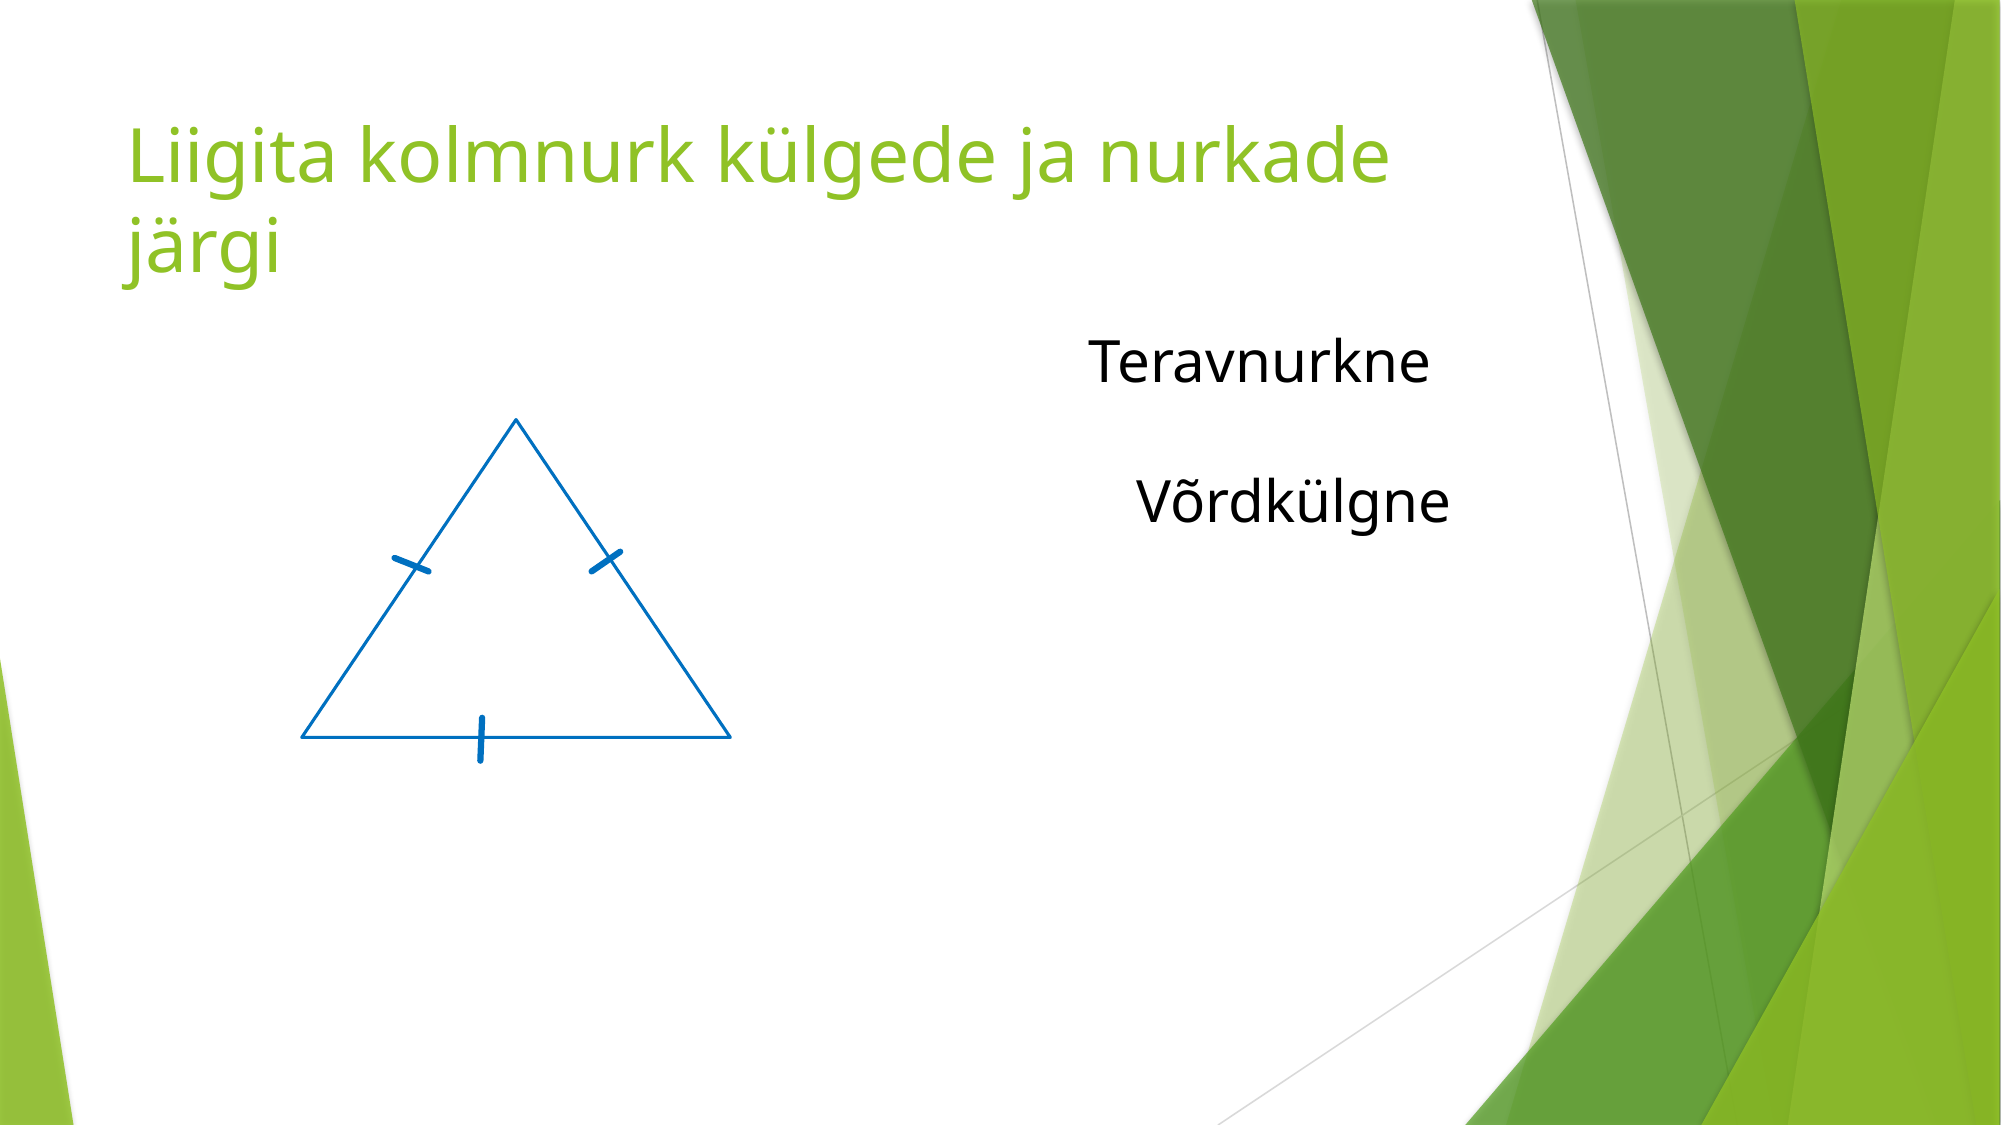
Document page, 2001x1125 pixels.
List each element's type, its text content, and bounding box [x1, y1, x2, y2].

text_box Võrdkülgne [1122, 456, 1466, 542]
text_box Teravnurkne [1074, 316, 1446, 402]
title Liigita kolmnurk külgede ja nurkade järgi [111, 99, 1522, 317]
